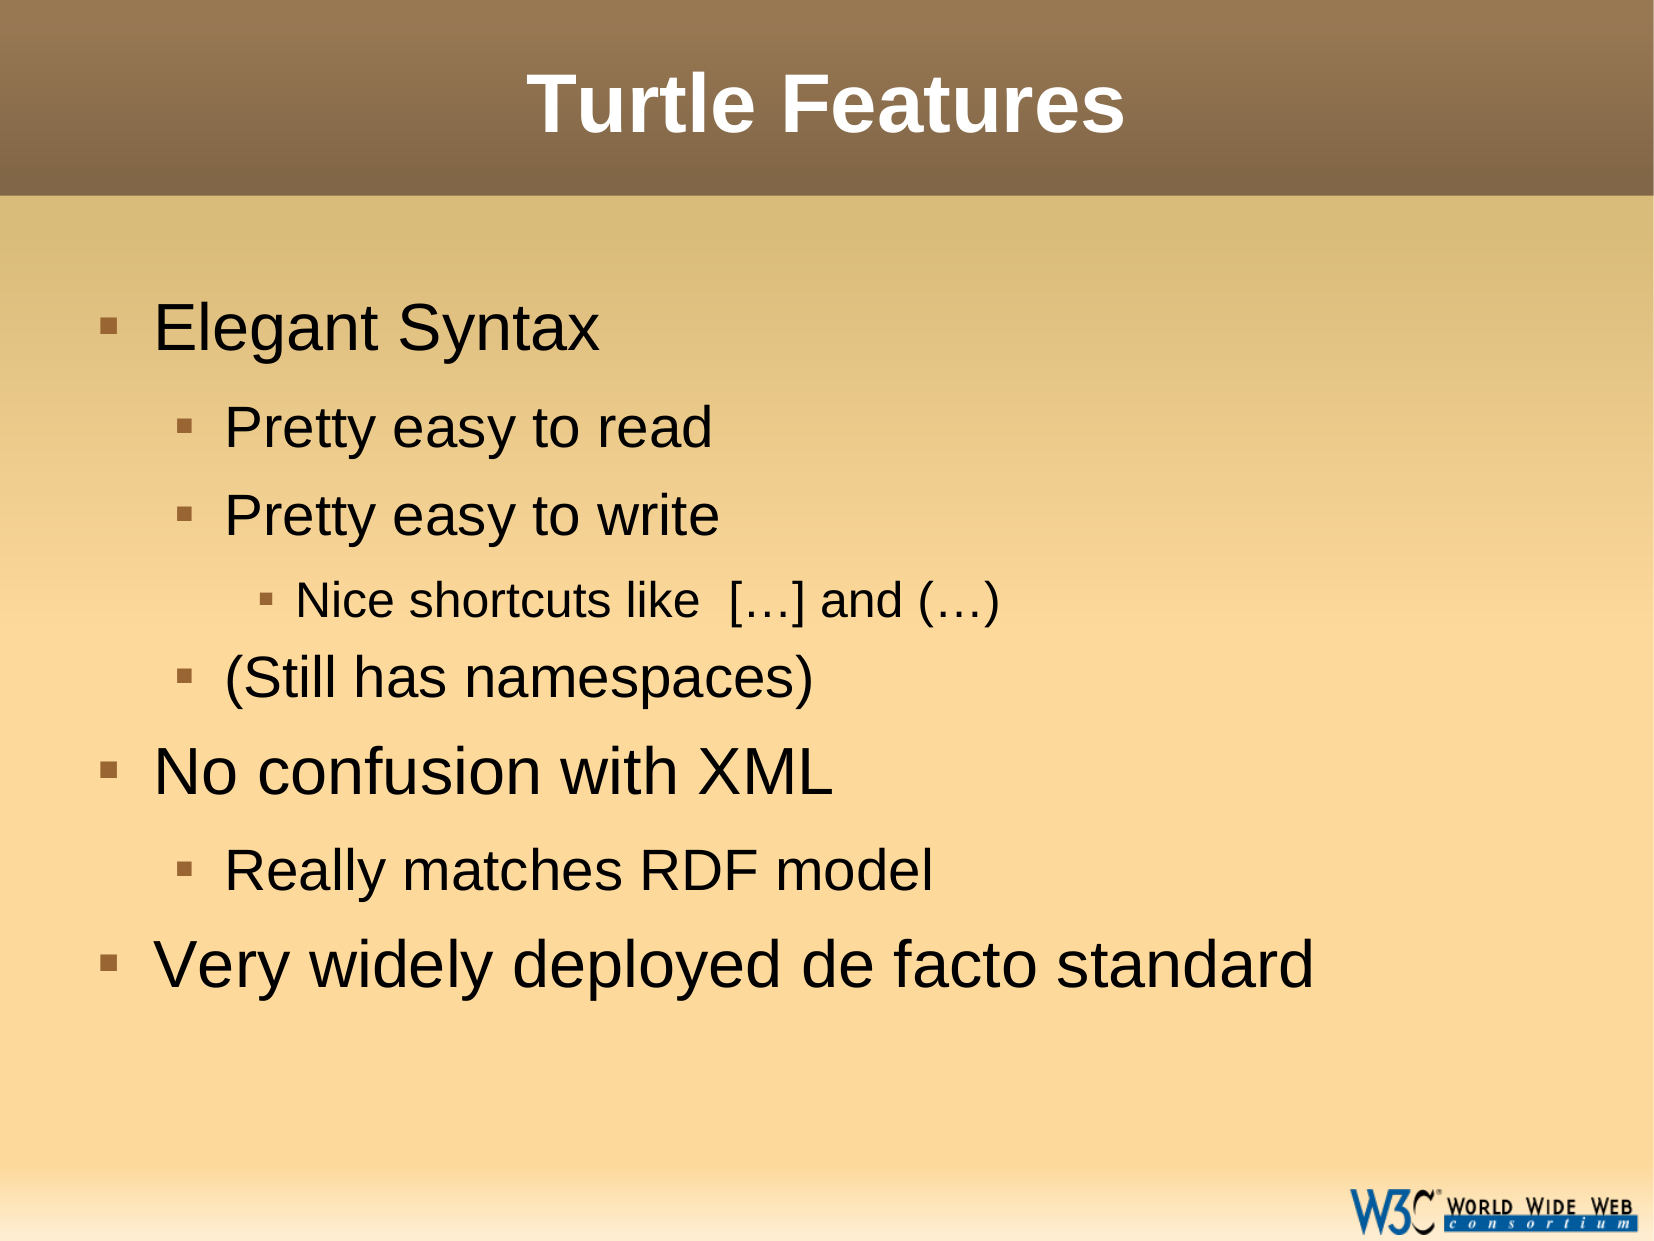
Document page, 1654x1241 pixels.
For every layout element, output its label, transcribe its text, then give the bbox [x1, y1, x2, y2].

list Elegant Syntax Pretty easy to read Pretty easy to write Nice shortcuts like […] and (…) (Still has namespaces) No confusion with XML Really matches RDF model Very widely deployed de facto standard [82, 290, 1571, 1109]
picture [0, 208, 1654, 1241]
title Turtle Features [0, 0, 1654, 208]
